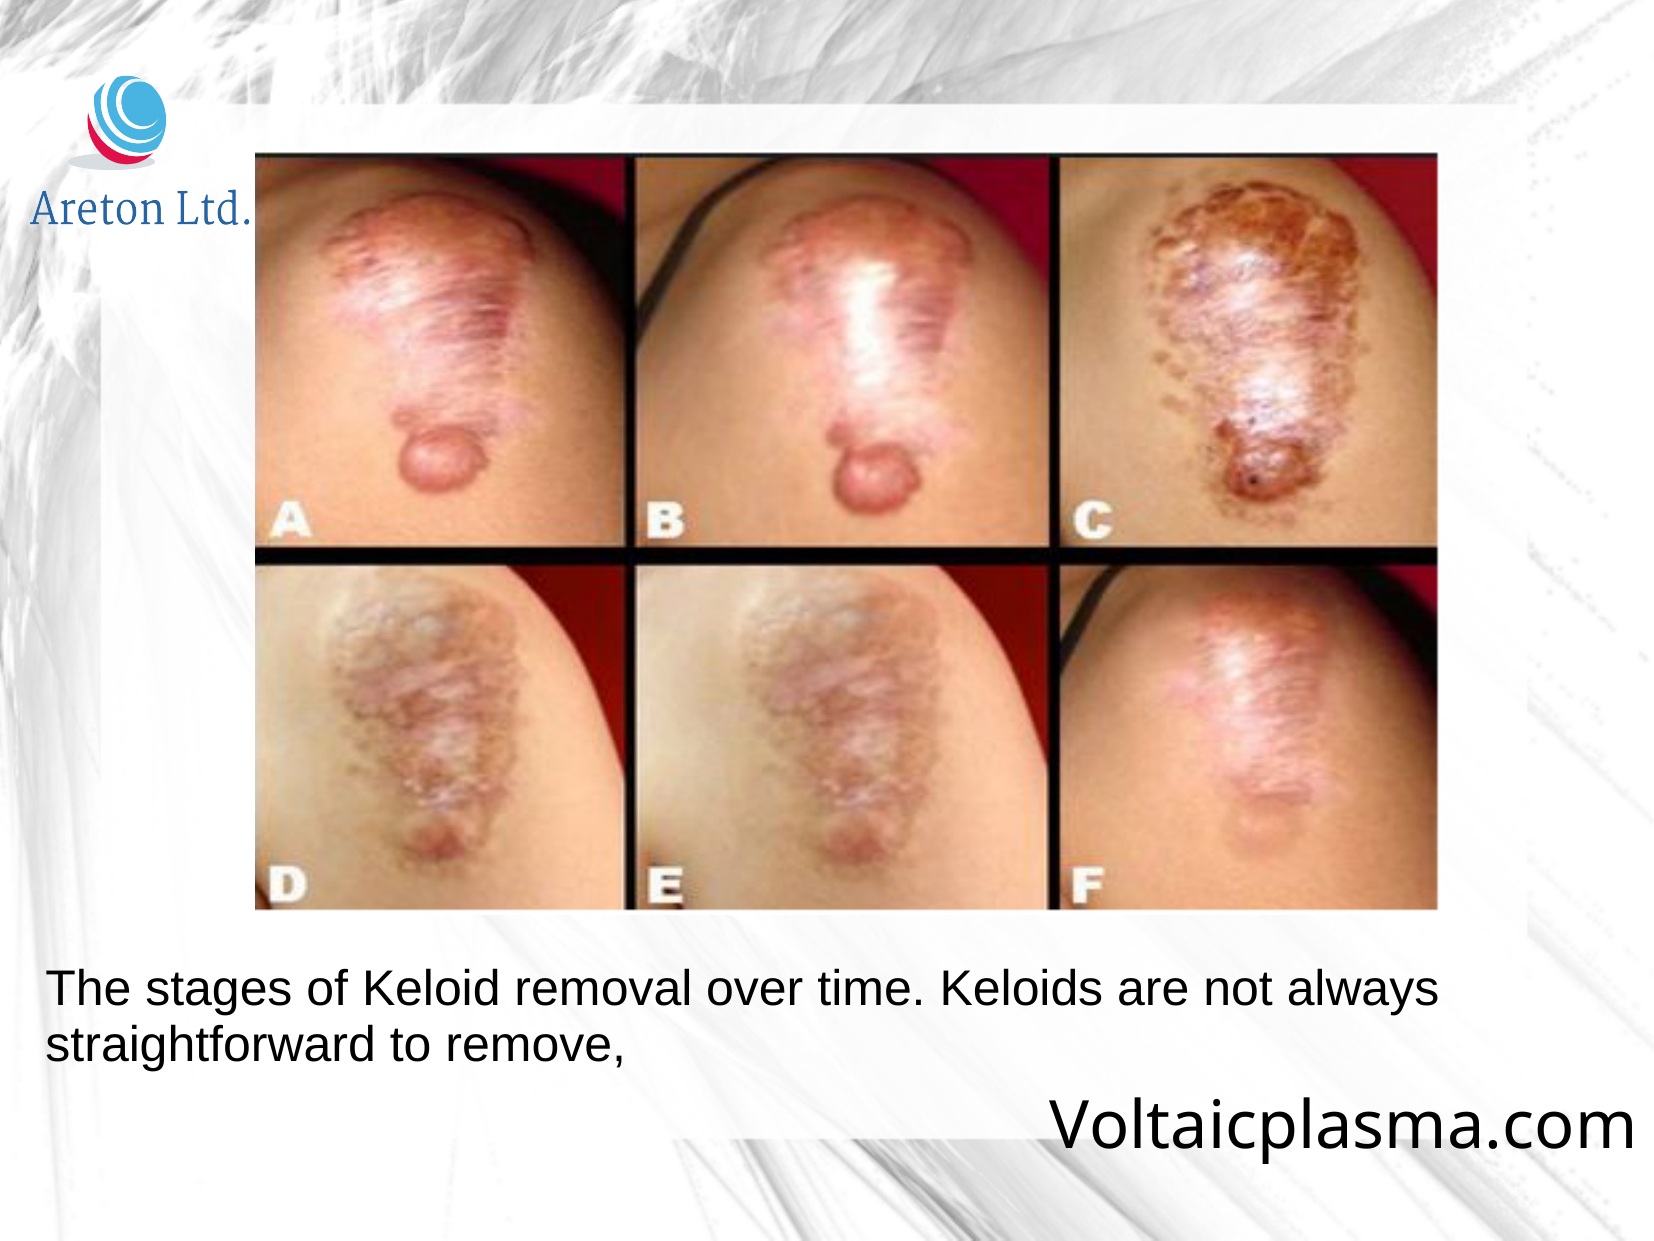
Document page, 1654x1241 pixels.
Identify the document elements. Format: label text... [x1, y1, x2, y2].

text_box The stages of Keloid removal over time. Keloids are not always straightforward to remove, [45, 960, 617, 1072]
picture [0, 0, 1654, 1241]
text_box Voltaicplasma.com [617, 810, 1654, 1241]
